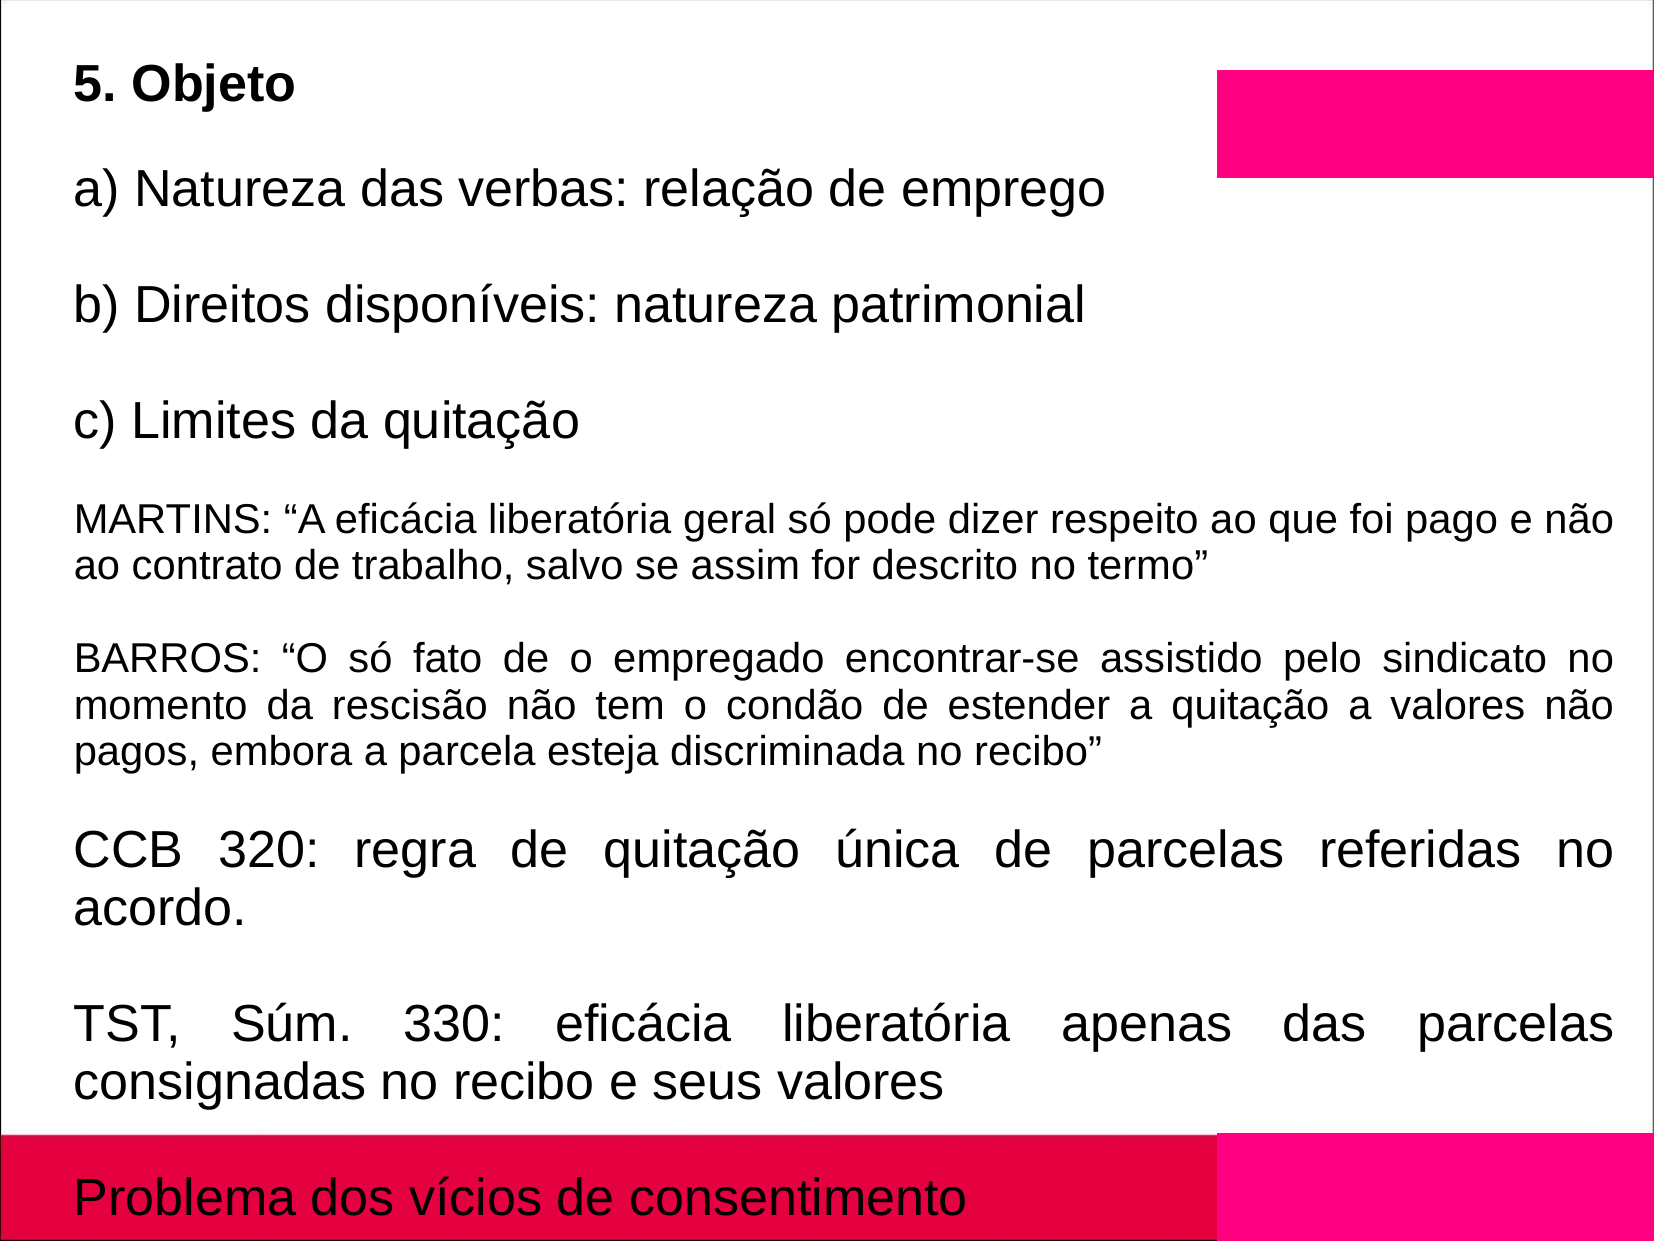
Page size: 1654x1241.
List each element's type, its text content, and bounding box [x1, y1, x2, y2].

picture [0, 0, 1654, 1241]
text_box 5. Objeto a) Natureza das verbas: relação de emprego b) Direitos disponíveis: natureza patrimonial c) Limites da quitação MARTINS: “A eficácia liberatória geral só pode dizer respeito ao que foi pago e não ao contrato de trabalho, salvo se assim for descrito no termo” BARROS: “O só fato de o empregado encontrar-se assistido pelo sindicato no momento da rescisão não tem o condão de estender a quitação a valores não pagos, embora a parcela esteja discriminada no recibo” CCB 320: regra de quitação única de parcelas referidas no acordo. TST, Súm. 330: eficácia liberatória apenas das parcelas consignadas no recibo e seus valores Problema dos vícios de consentimento [59, 47, 1630, 1241]
